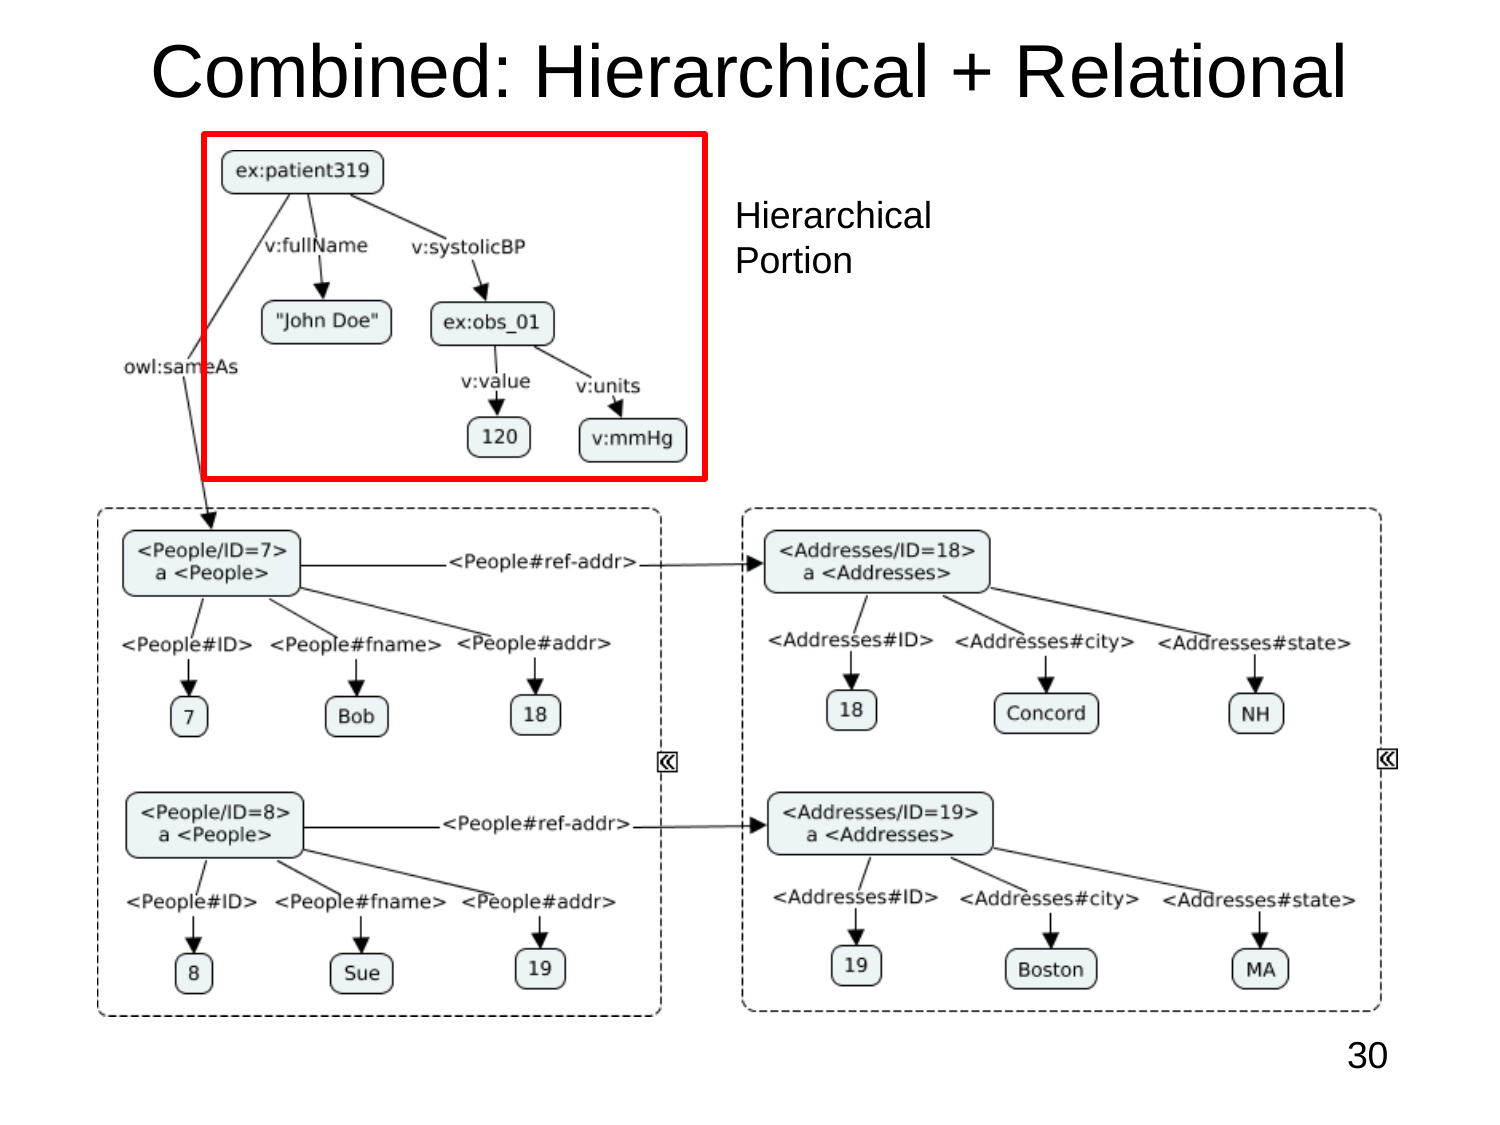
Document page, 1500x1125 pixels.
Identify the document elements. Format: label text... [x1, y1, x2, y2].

title Combined: Hierarchical + Relational [75, 0, 1425, 138]
picture [97, 150, 1398, 1017]
picture [207, 150, 702, 476]
text_box Hierarchical Portion [720, 183, 947, 289]
